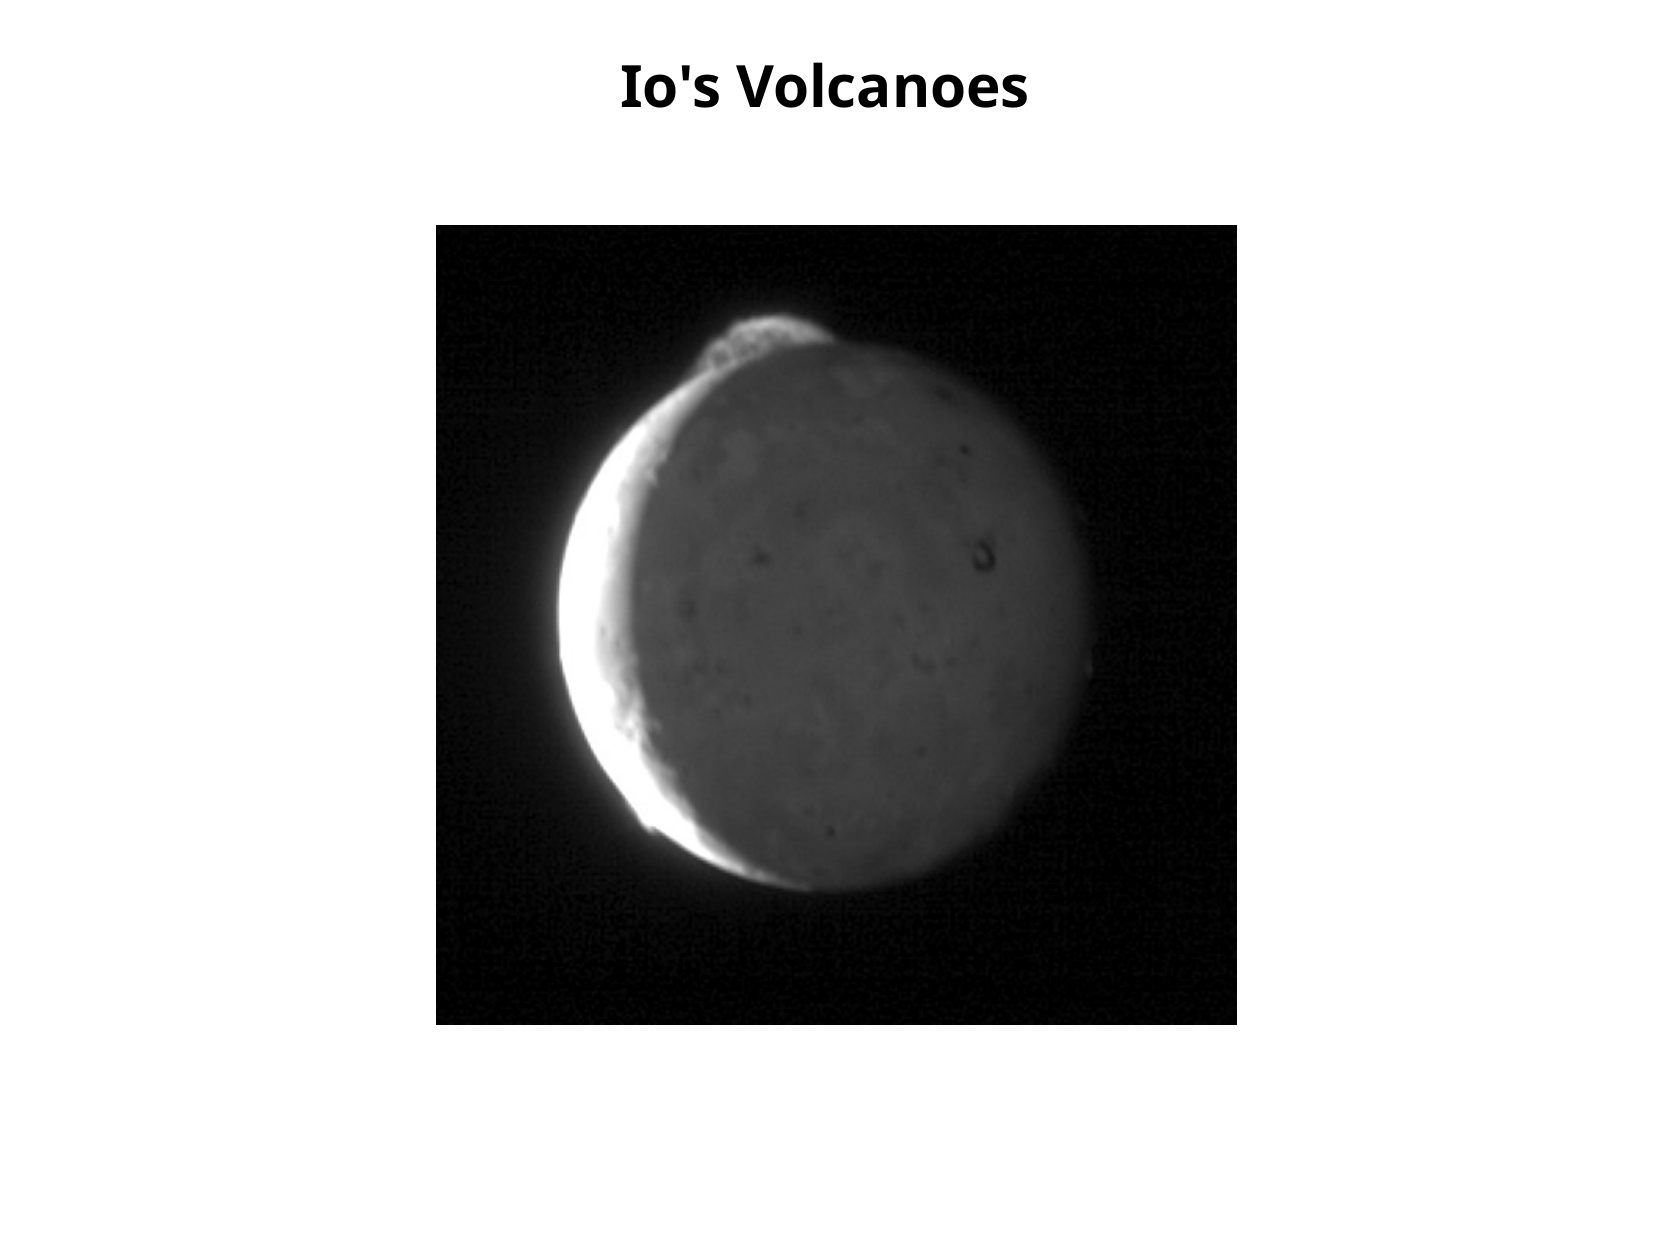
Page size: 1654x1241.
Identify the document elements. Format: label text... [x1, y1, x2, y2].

text_box Io's Volcanoes [262, 37, 1388, 134]
picture [436, 225, 1237, 1026]
